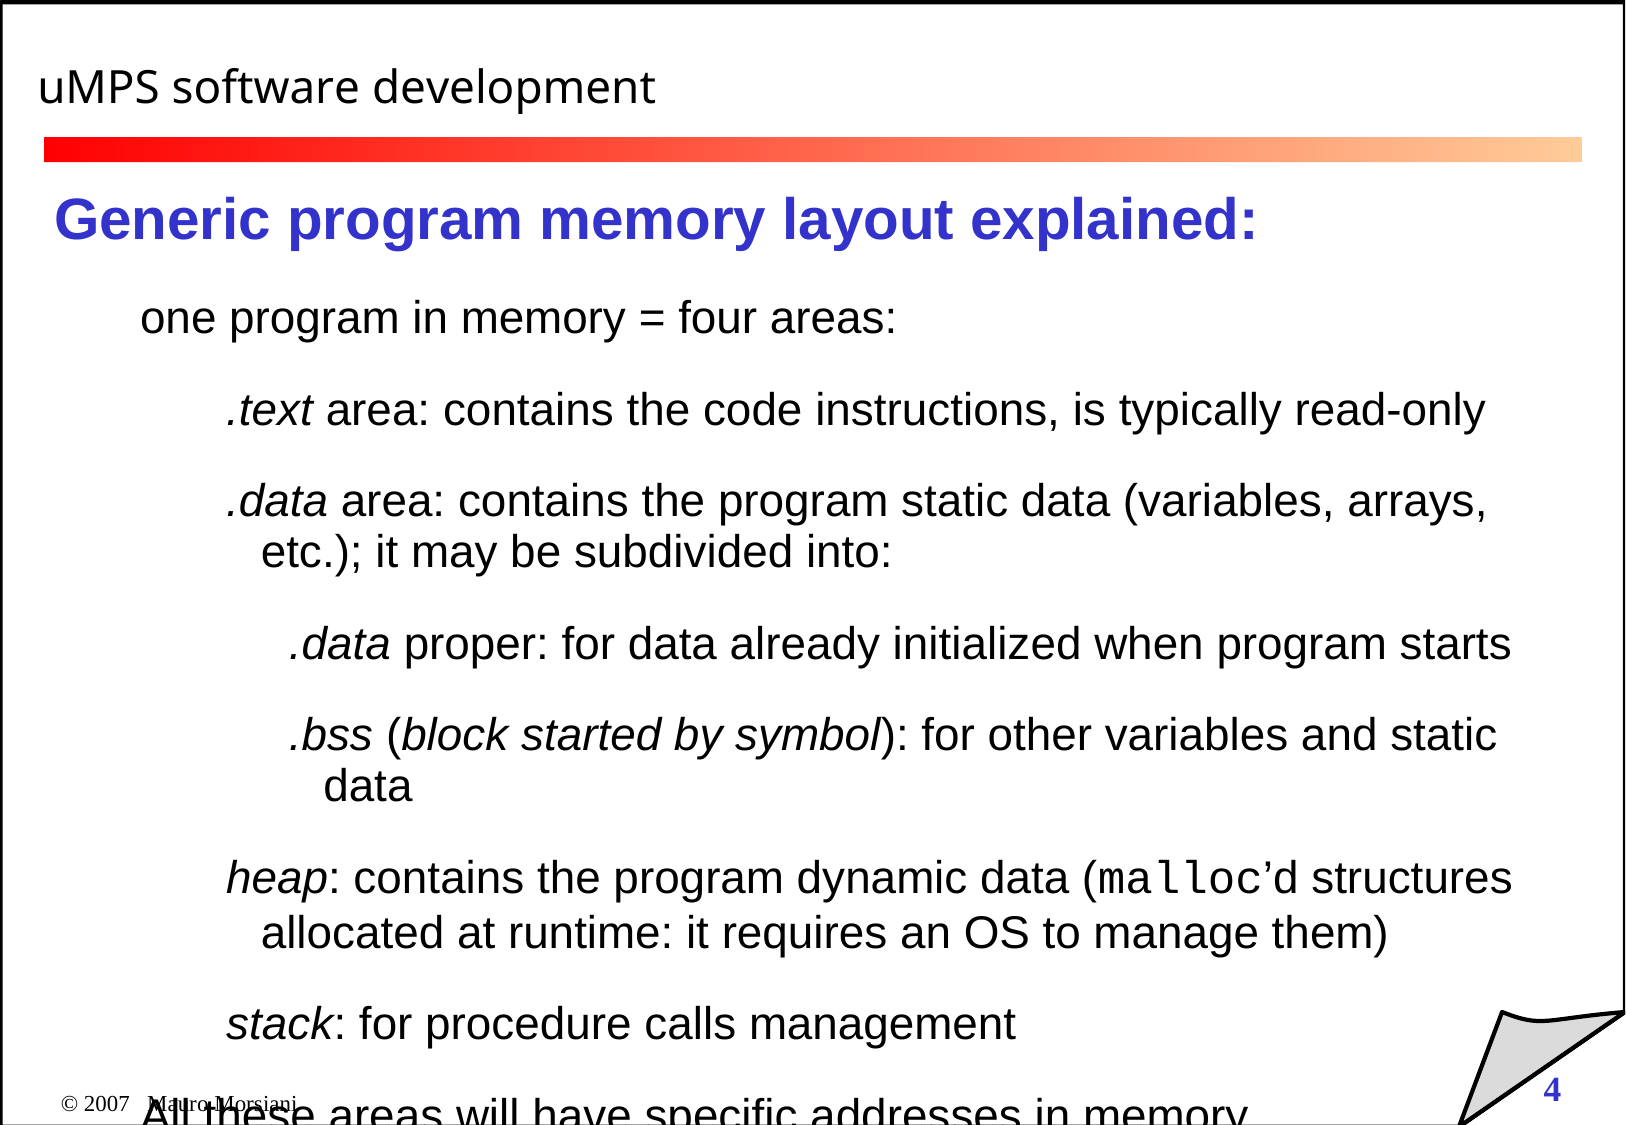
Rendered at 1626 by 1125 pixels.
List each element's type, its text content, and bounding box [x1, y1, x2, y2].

list Generic program memory layout explained: one program in memory = four areas: .text area: contains the code instructions, is typically read-only .data area: contains the program static data (variables, arrays, etc.); it may be subdivided into: .data proper: for data already initialized when program starts .bss (block started by symbol): for other variables and static data heap: contains the program dynamic data (malloc’d structures allocated at runtime: it requires an OS to manage them) stack: for procedure calls management All these areas will have specific addresses in memory The executable file may contain only .text and .data areas [54, 187, 1571, 1125]
title uMPS software development [37, 44, 1588, 131]
